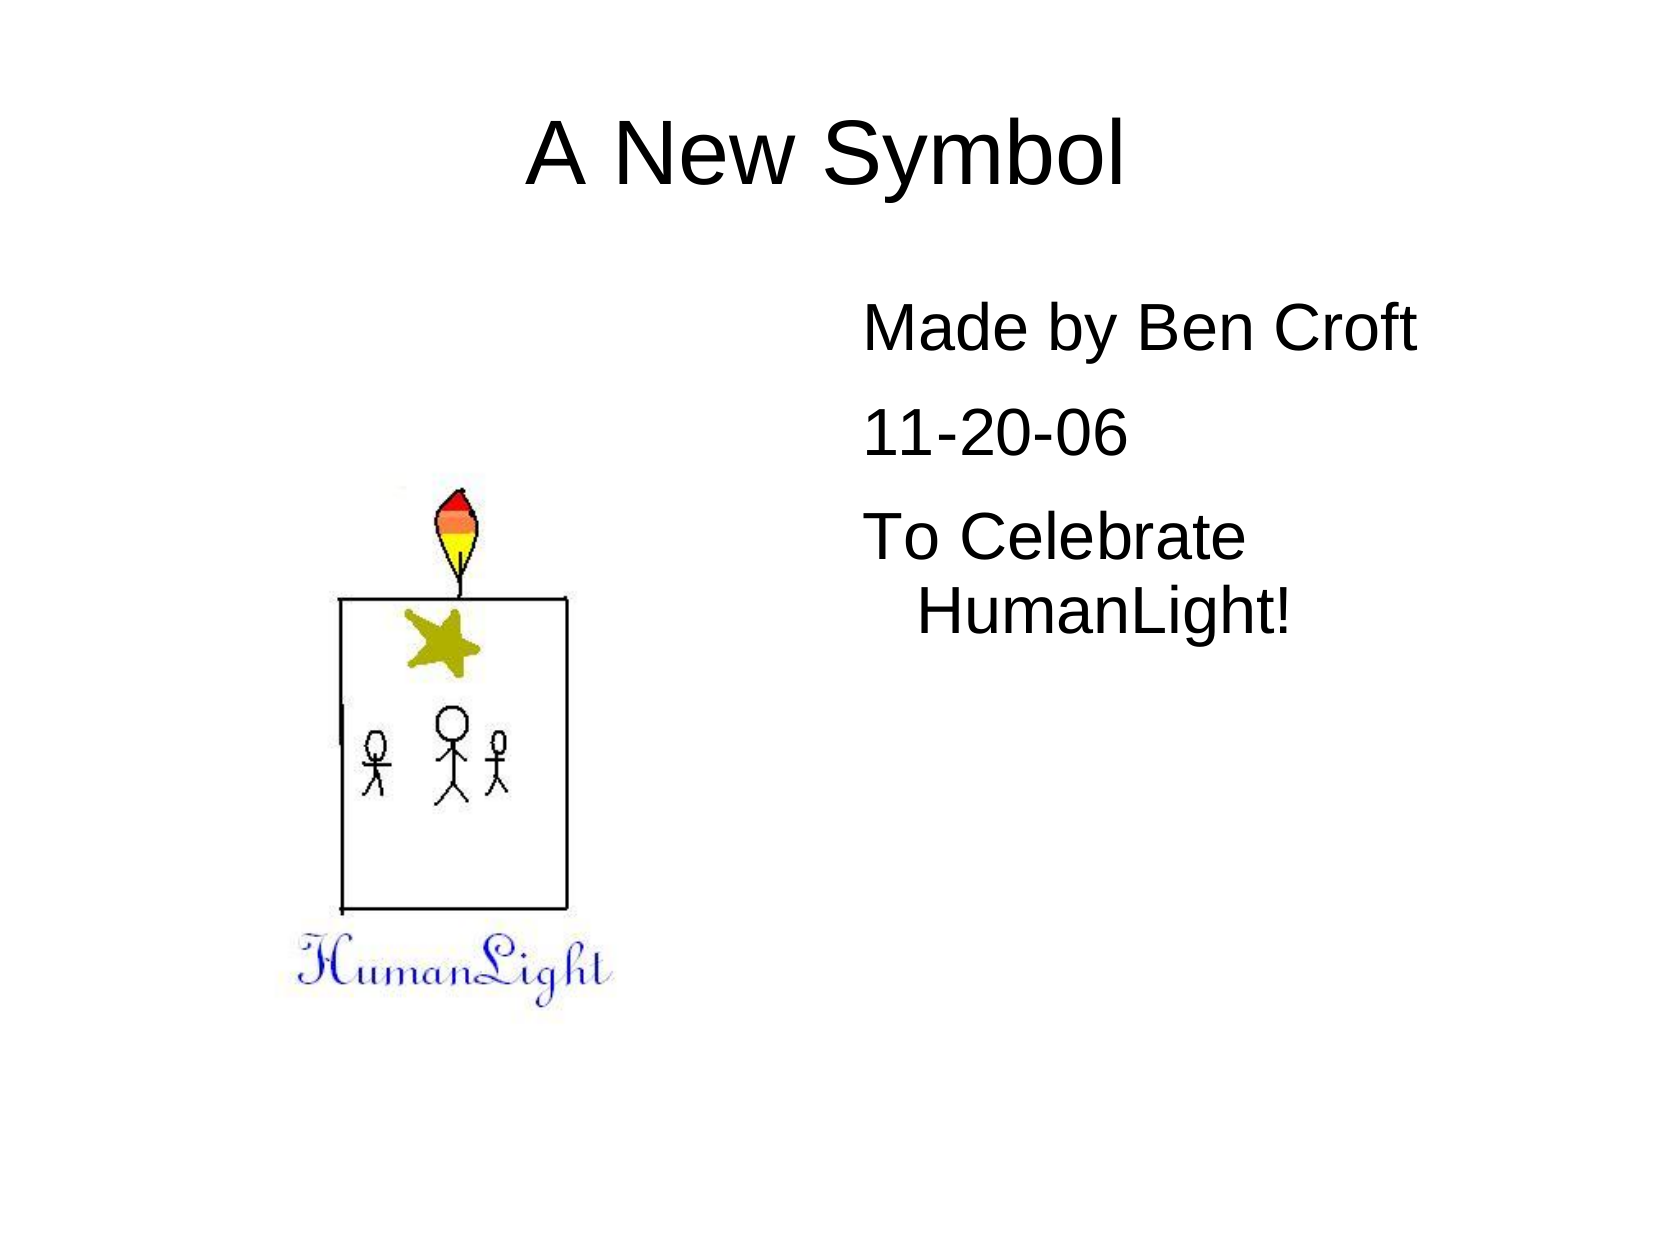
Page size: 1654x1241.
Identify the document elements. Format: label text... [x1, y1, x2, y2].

title A New Symbol [82, 49, 1571, 257]
list Made by Ben Croft 11-20-06 To Celebrate HumanLight! [845, 290, 1572, 1109]
picture [118, 290, 774, 1109]
